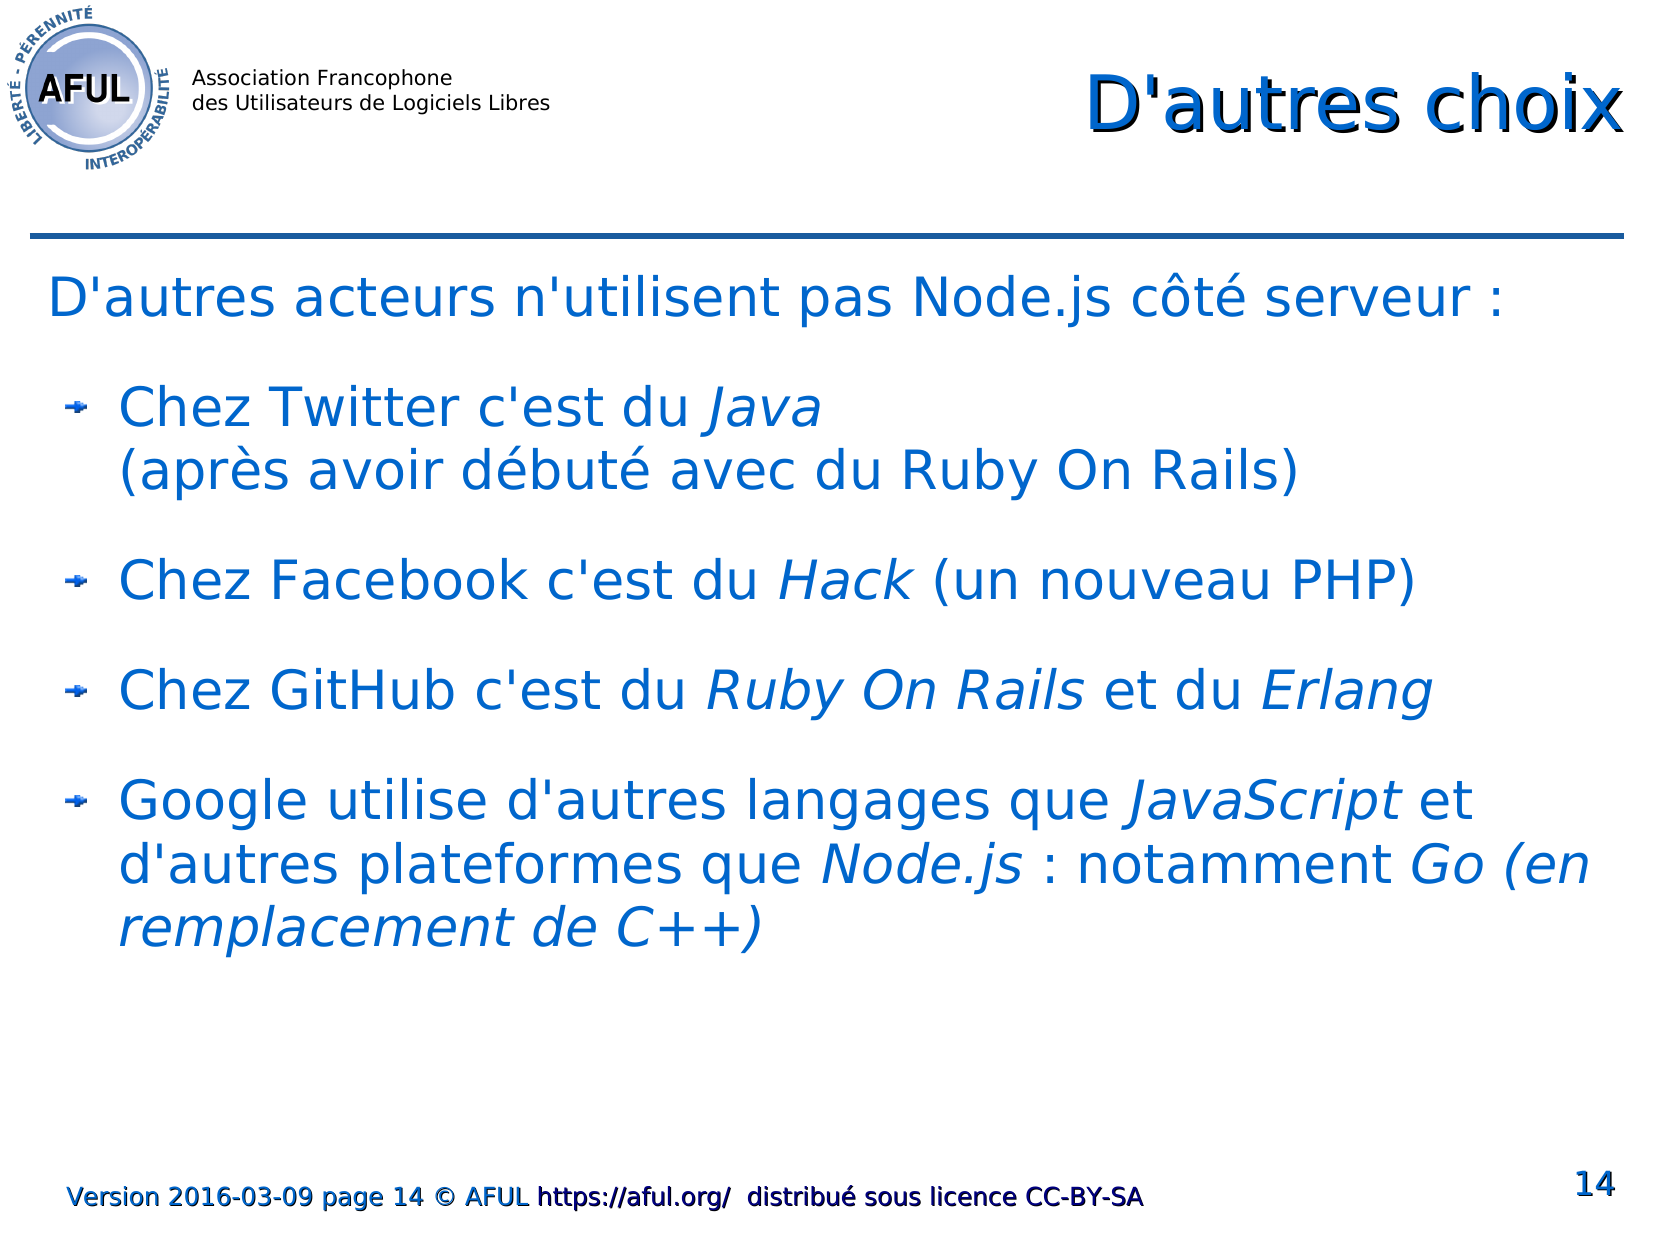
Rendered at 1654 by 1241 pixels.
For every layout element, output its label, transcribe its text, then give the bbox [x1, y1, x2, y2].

list D'autres acteurs n'utilisent pas Node.js côté serveur : Chez Twitter c'est du Java (après avoir débuté avec du Ruby On Rails) Chez Facebook c'est du Hack (un nouveau PHP) Chez GitHub c'est du Ruby On Rails et du Erlang Google utilise d'autres langages que JavaScript et d'autres plateformes que Node.js : notamment Go (en remplacement de C++) [47, 265, 1595, 1211]
picture [0, 0, 178, 178]
title D'autres choix [501, 0, 1625, 207]
